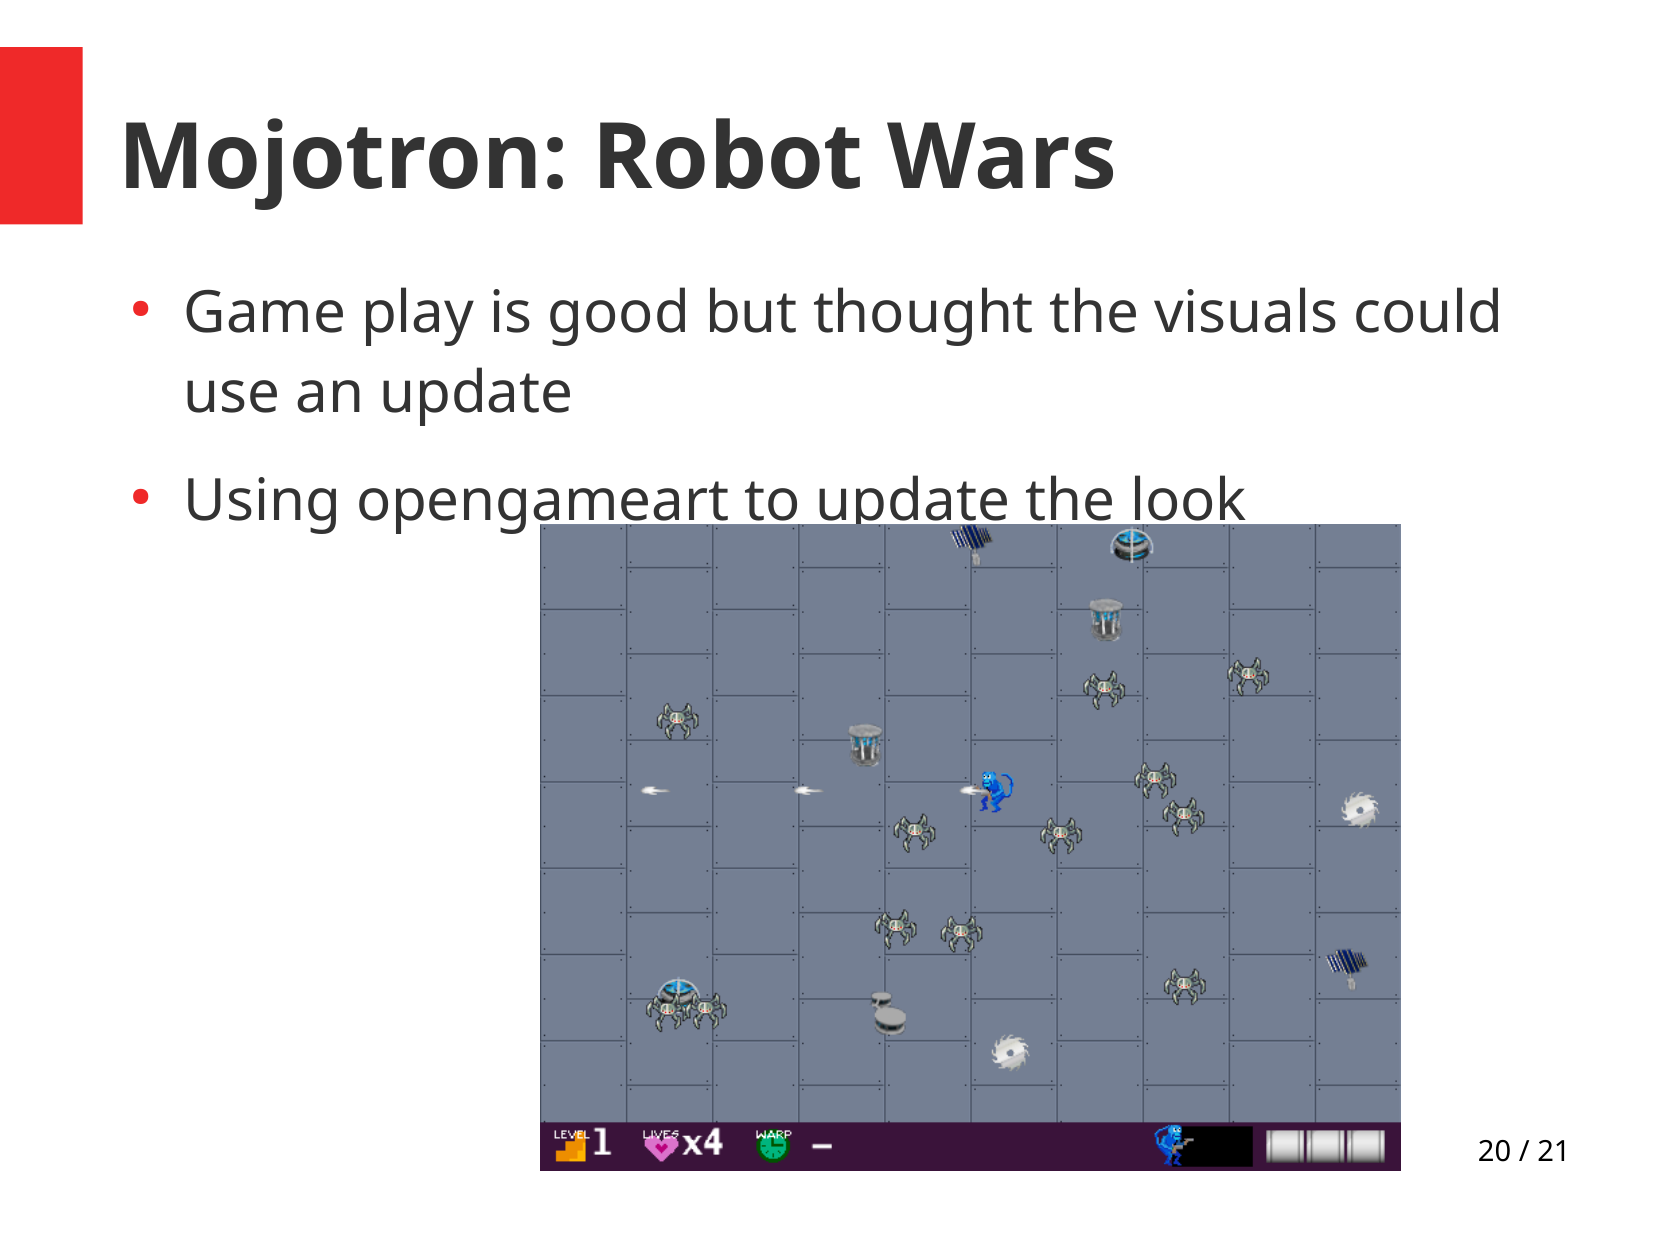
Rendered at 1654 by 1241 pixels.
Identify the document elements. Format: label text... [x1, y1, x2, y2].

picture [540, 524, 1401, 1171]
title Mojotron: Robot Wars [118, 49, 1571, 257]
list Game play is good but thought the visuals could use an update Using opengameart to update the look [112, 270, 1531, 991]
